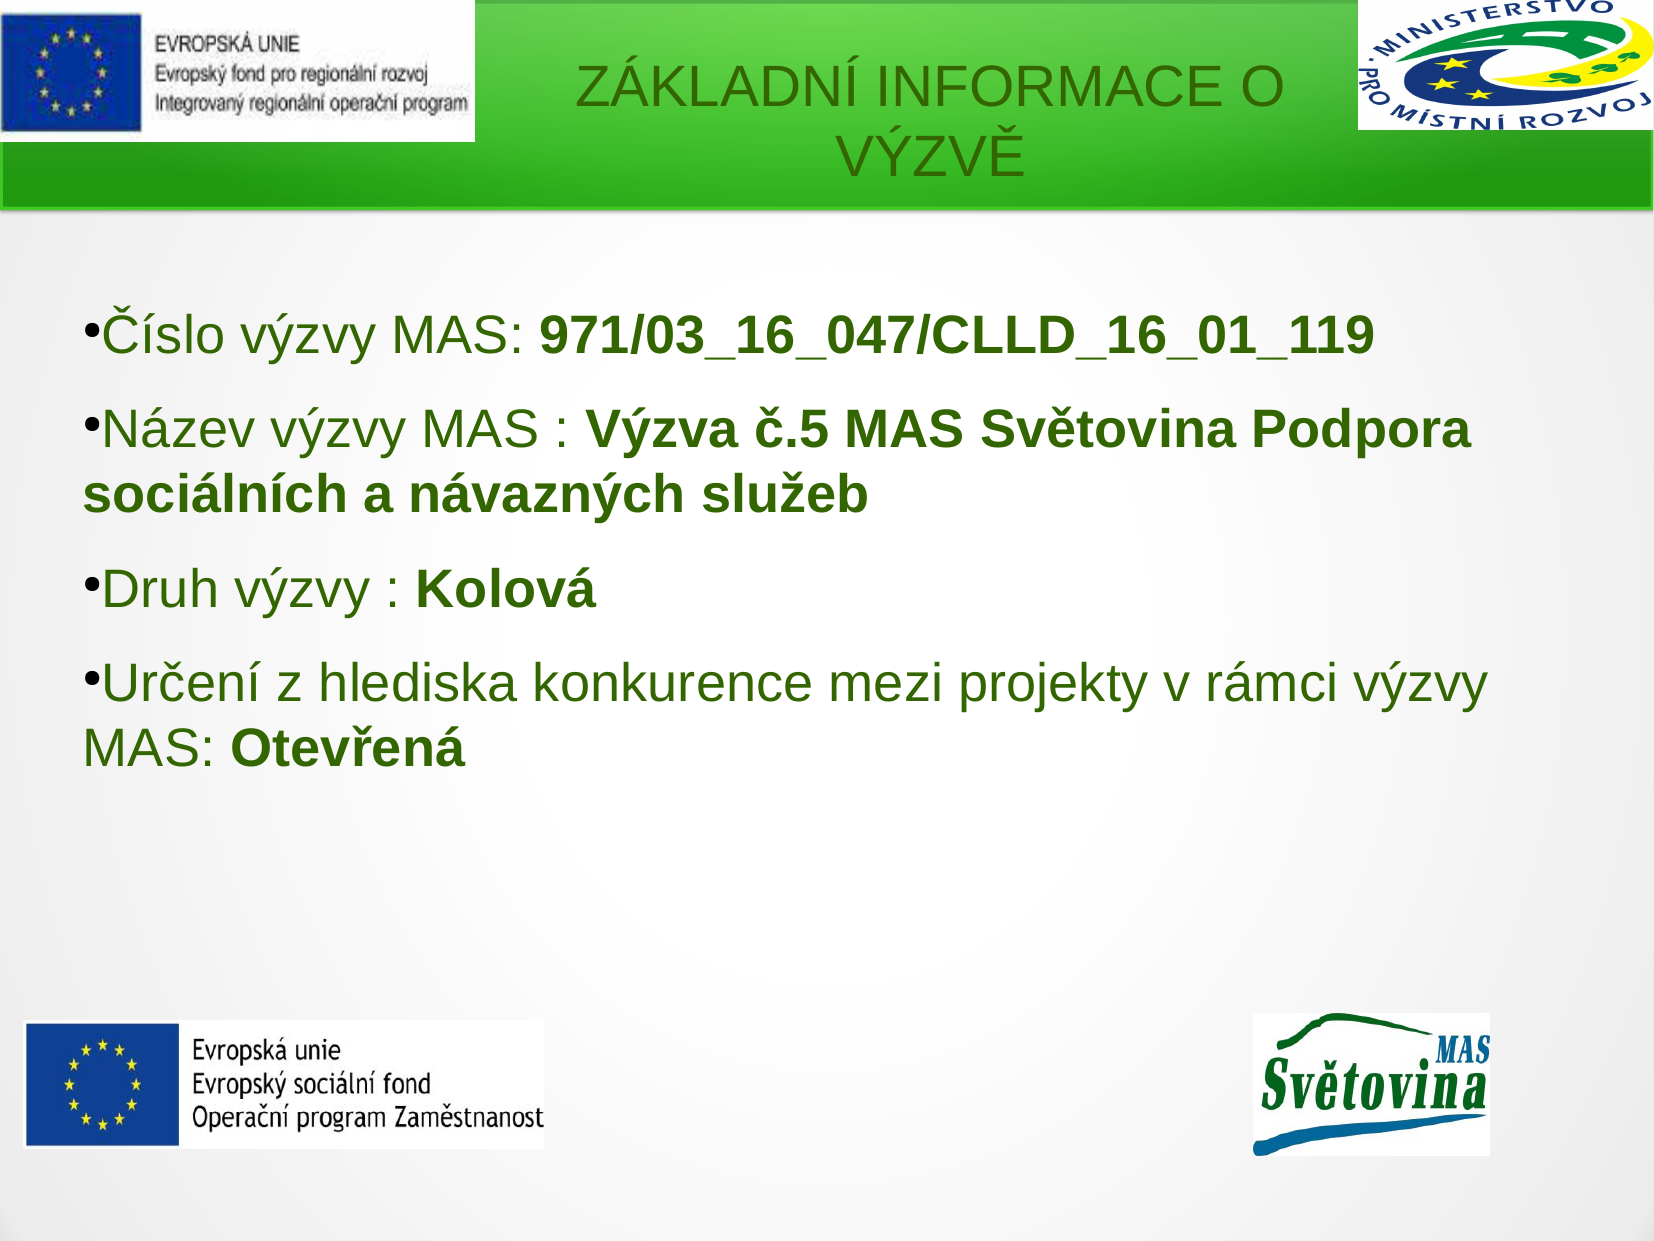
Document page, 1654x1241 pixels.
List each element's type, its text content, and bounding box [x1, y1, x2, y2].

picture [0, 0, 475, 142]
list Číslo výzvy MAS: 971/03_16_047/CLLD_16_01_119 Název výzvy MAS : Výzva č.5 MAS Světovina Podpora sociálních a návazných služeb Druh výzvy : Kolová Určení z hlediska konkurence mezi projekty v rámci výzvy MAS: Otevřená [82, 299, 1571, 1019]
picture [1253, 1013, 1490, 1156]
title ZÁKLADNÍ INFORMACE O VÝZVĚ [572, 47, 1289, 189]
picture [1358, 0, 1654, 130]
picture [23, 1020, 544, 1149]
